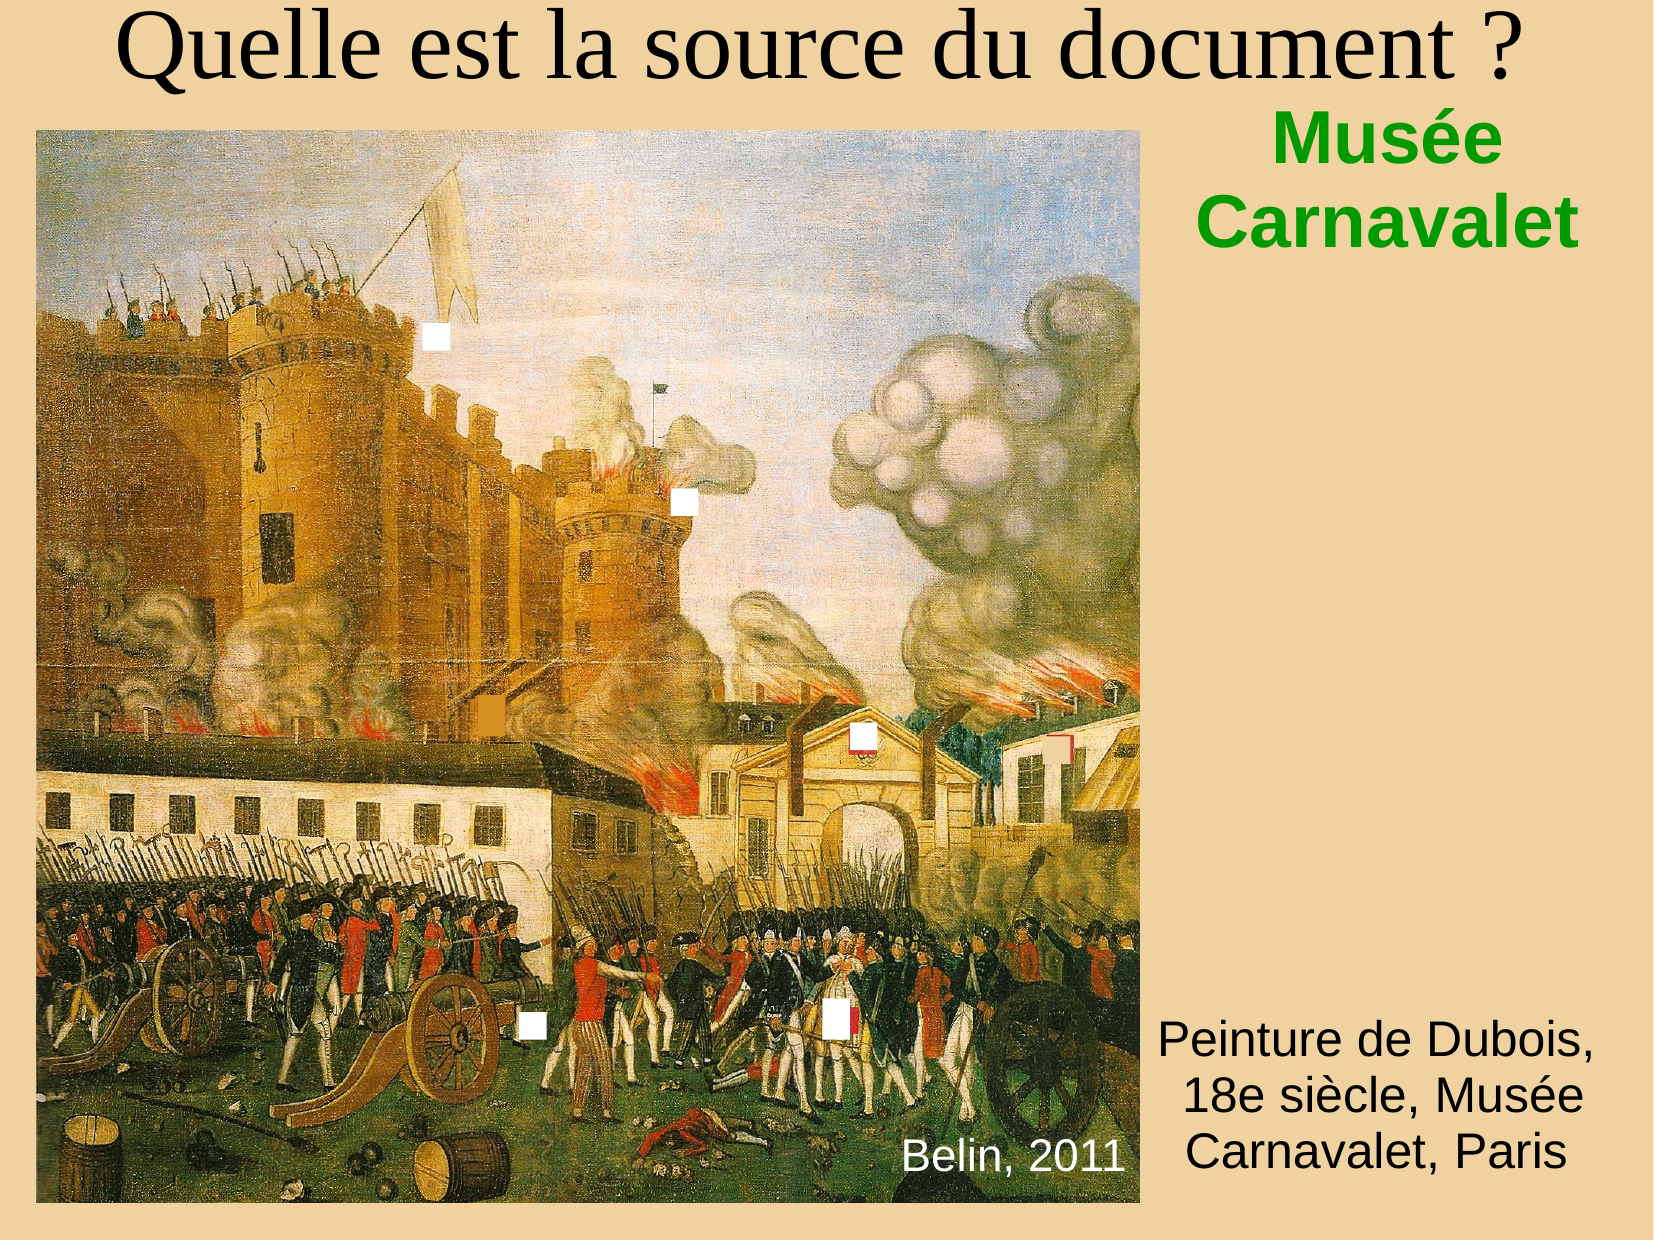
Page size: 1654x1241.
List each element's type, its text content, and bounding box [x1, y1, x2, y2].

text_box Musée Carnavalet [1151, 88, 1625, 272]
title Quelle est la source du document ? [76, 0, 1565, 148]
text_box Peinture de Dubois, 18e siècle, Musée Carnavalet, Paris [1142, 1003, 1625, 1219]
text_box [1042, 736, 1071, 764]
text_box [422, 323, 451, 351]
text_box [670, 488, 699, 516]
picture [36, 130, 1140, 1203]
text_box [822, 998, 850, 1040]
text_box [849, 722, 878, 751]
text_box [477, 695, 506, 737]
text_box [519, 1012, 547, 1040]
text_box Belin, 2011 [885, 1122, 1152, 1188]
